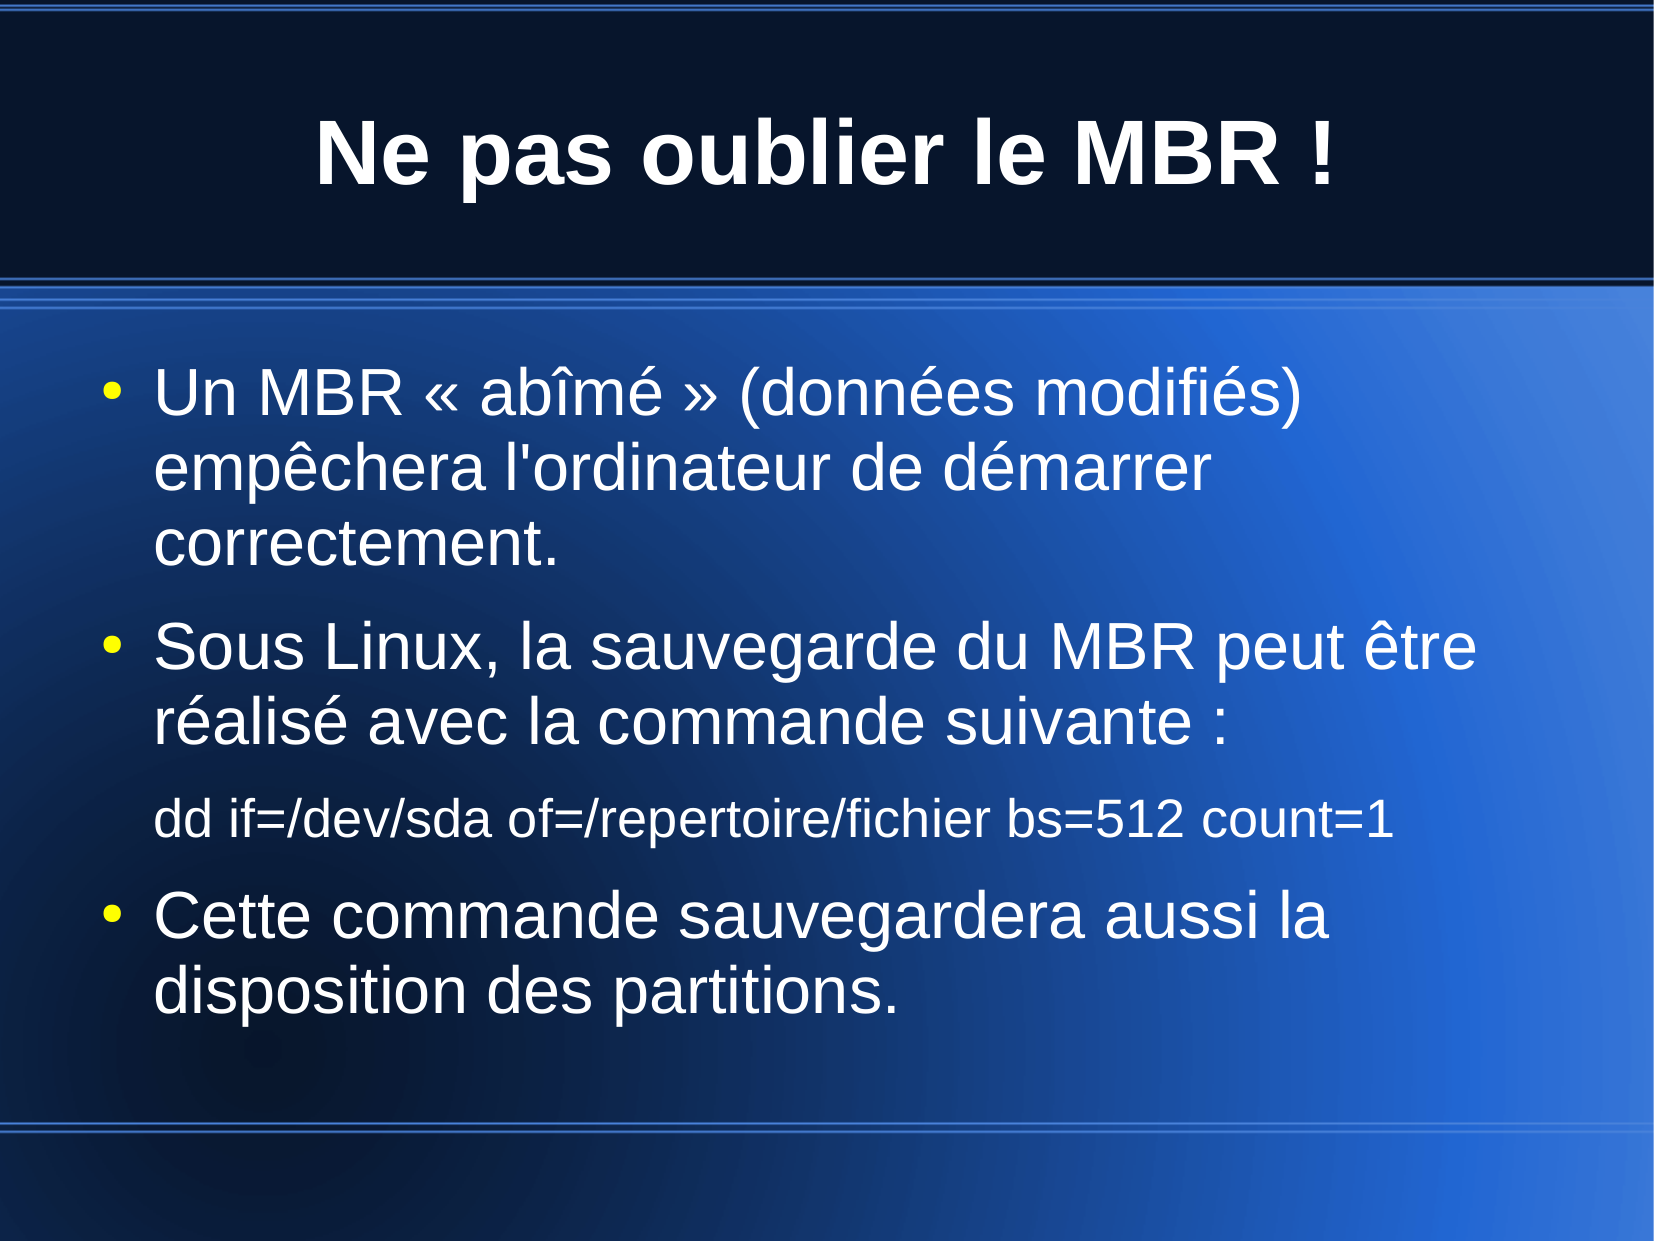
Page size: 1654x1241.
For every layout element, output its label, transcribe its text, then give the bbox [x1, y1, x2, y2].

picture [0, 0, 1654, 1241]
title Ne pas oublier le MBR ! [82, 49, 1571, 257]
list Un MBR « abîmé » (données modifiés) empêchera l'ordinateur de démarrer correctement. Sous Linux, la sauvegarde du MBR peut être réalisé avec la commande suivante : dd if=/dev/sda of=/repertoire/fichier bs=512 count=1 Cette commande sauvegardera aussi la disposition des partitions. [82, 355, 1571, 1174]
